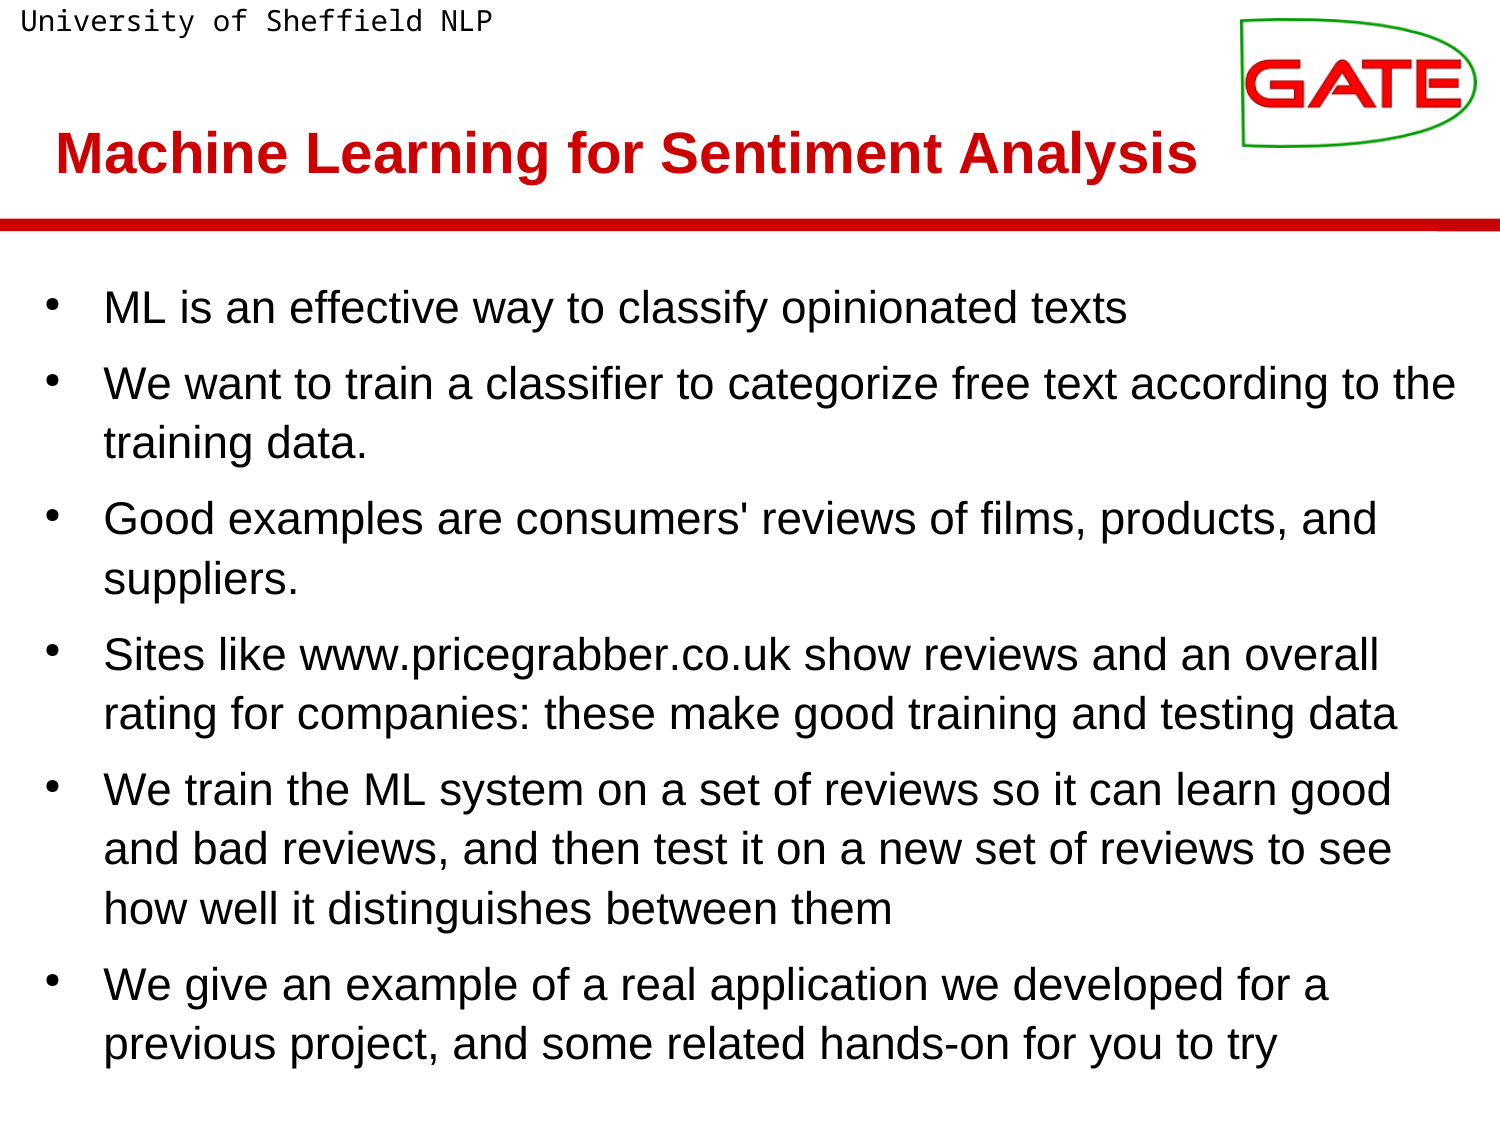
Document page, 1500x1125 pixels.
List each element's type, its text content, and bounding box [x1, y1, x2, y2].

list ML is an effective way to classify opinionated texts We want to train a classifier to categorize free text according to the training data. Good examples are consumers' reviews of films, products, and suppliers. Sites like www.pricegrabber.co.uk show reviews and an overall rating for companies: these make good training and testing data We train the ML system on a set of reviews so it can learn good and bad reviews, and then test it on a new set of reviews to see how well it distinguishes between them We give an example of a real application we developed for a previous project, and some related hands-on for you to try [29, 265, 1477, 1093]
picture [1240, 18, 1477, 148]
title Machine Learning for Sentiment Analysis [41, 30, 1391, 265]
